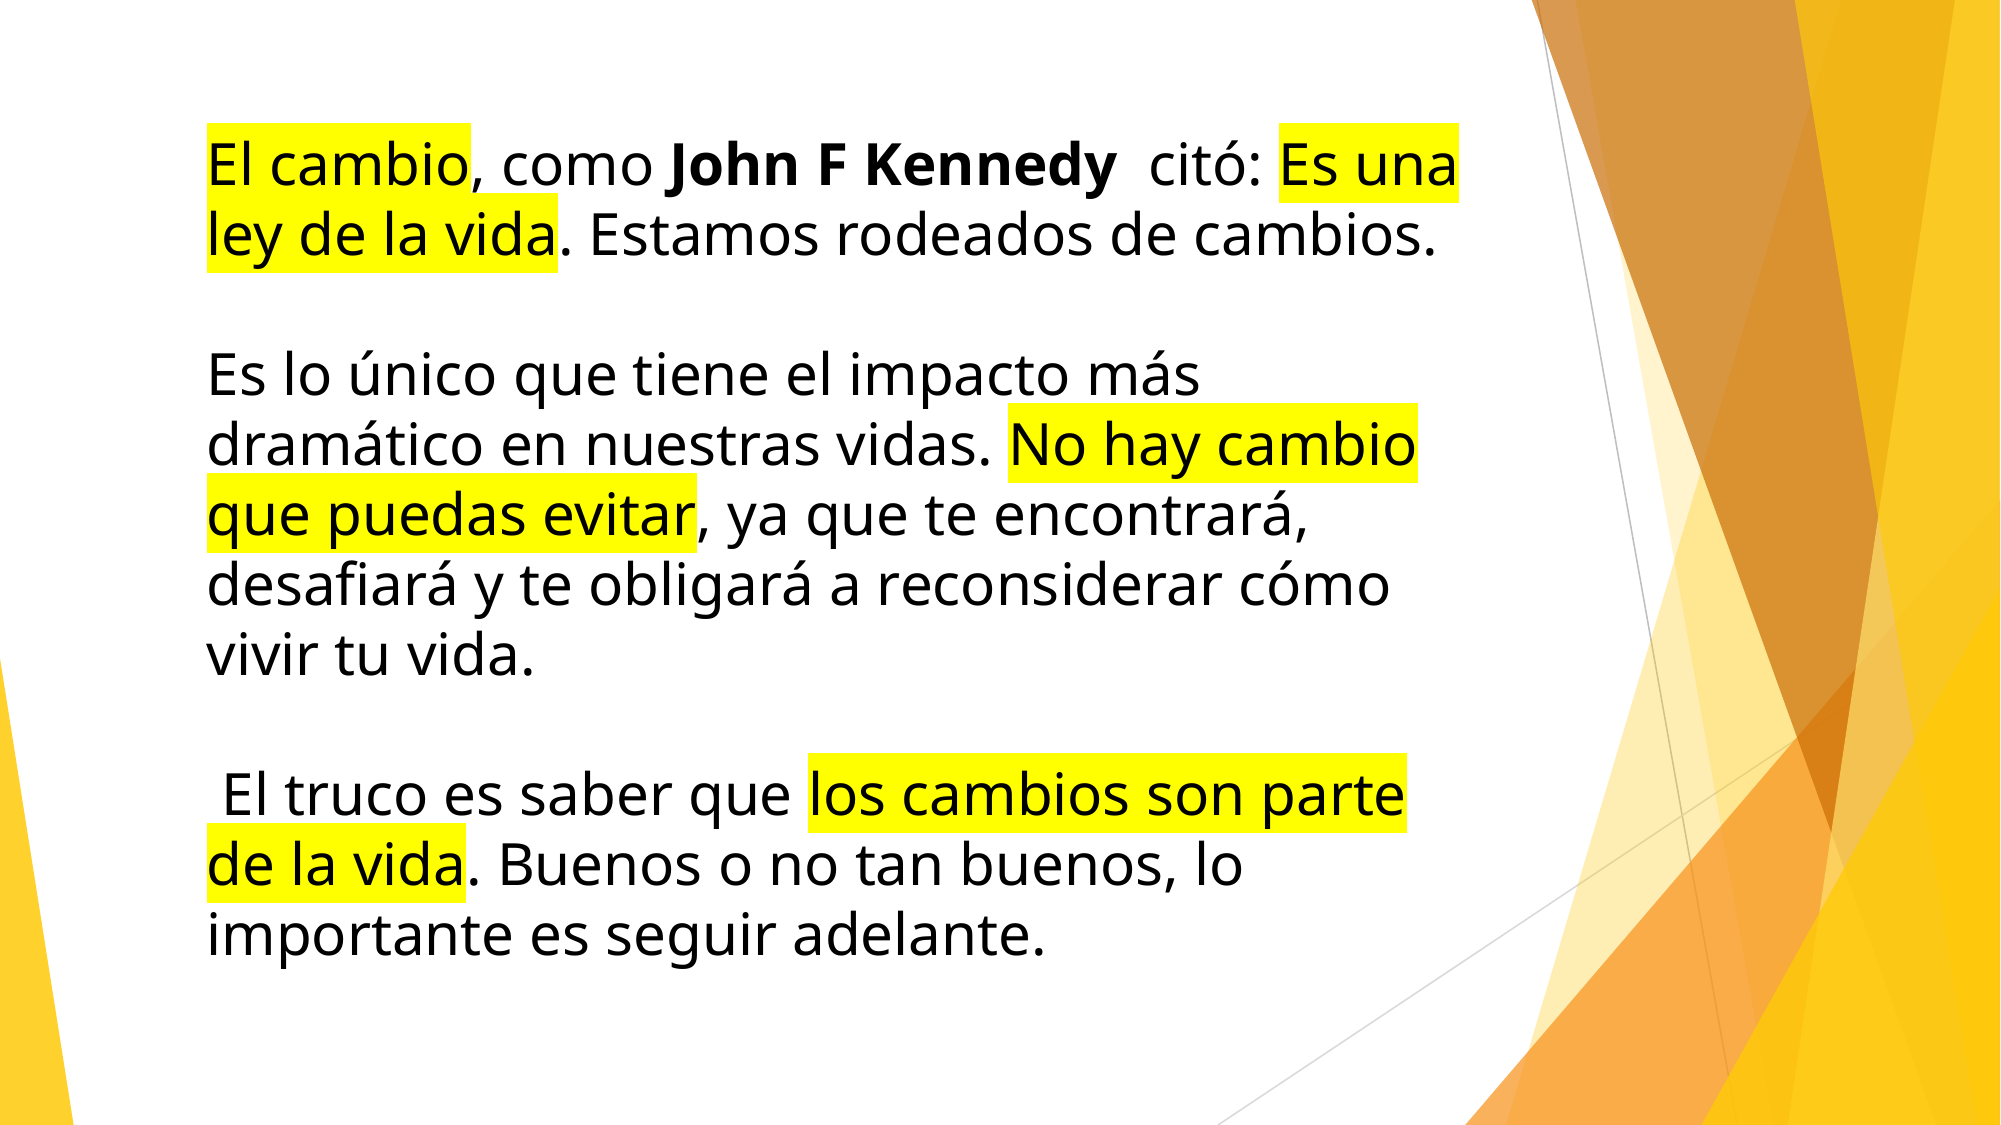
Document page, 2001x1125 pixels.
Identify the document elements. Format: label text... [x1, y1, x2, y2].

text_box El cambio, como John F Kennedy citó: Es una ley de la vida. Estamos rodeados de cambios. Es lo único que tiene el impacto más dramático en nuestras vidas. No hay cambio que puedas evitar, ya que te encontrará, desafiará y te obligará a reconsiderar cómo vivir tu vida. El truco es saber que los cambios son parte de la vida. Buenos o no tan buenos, lo importante es seguir adelante. [191, 119, 1480, 1054]
